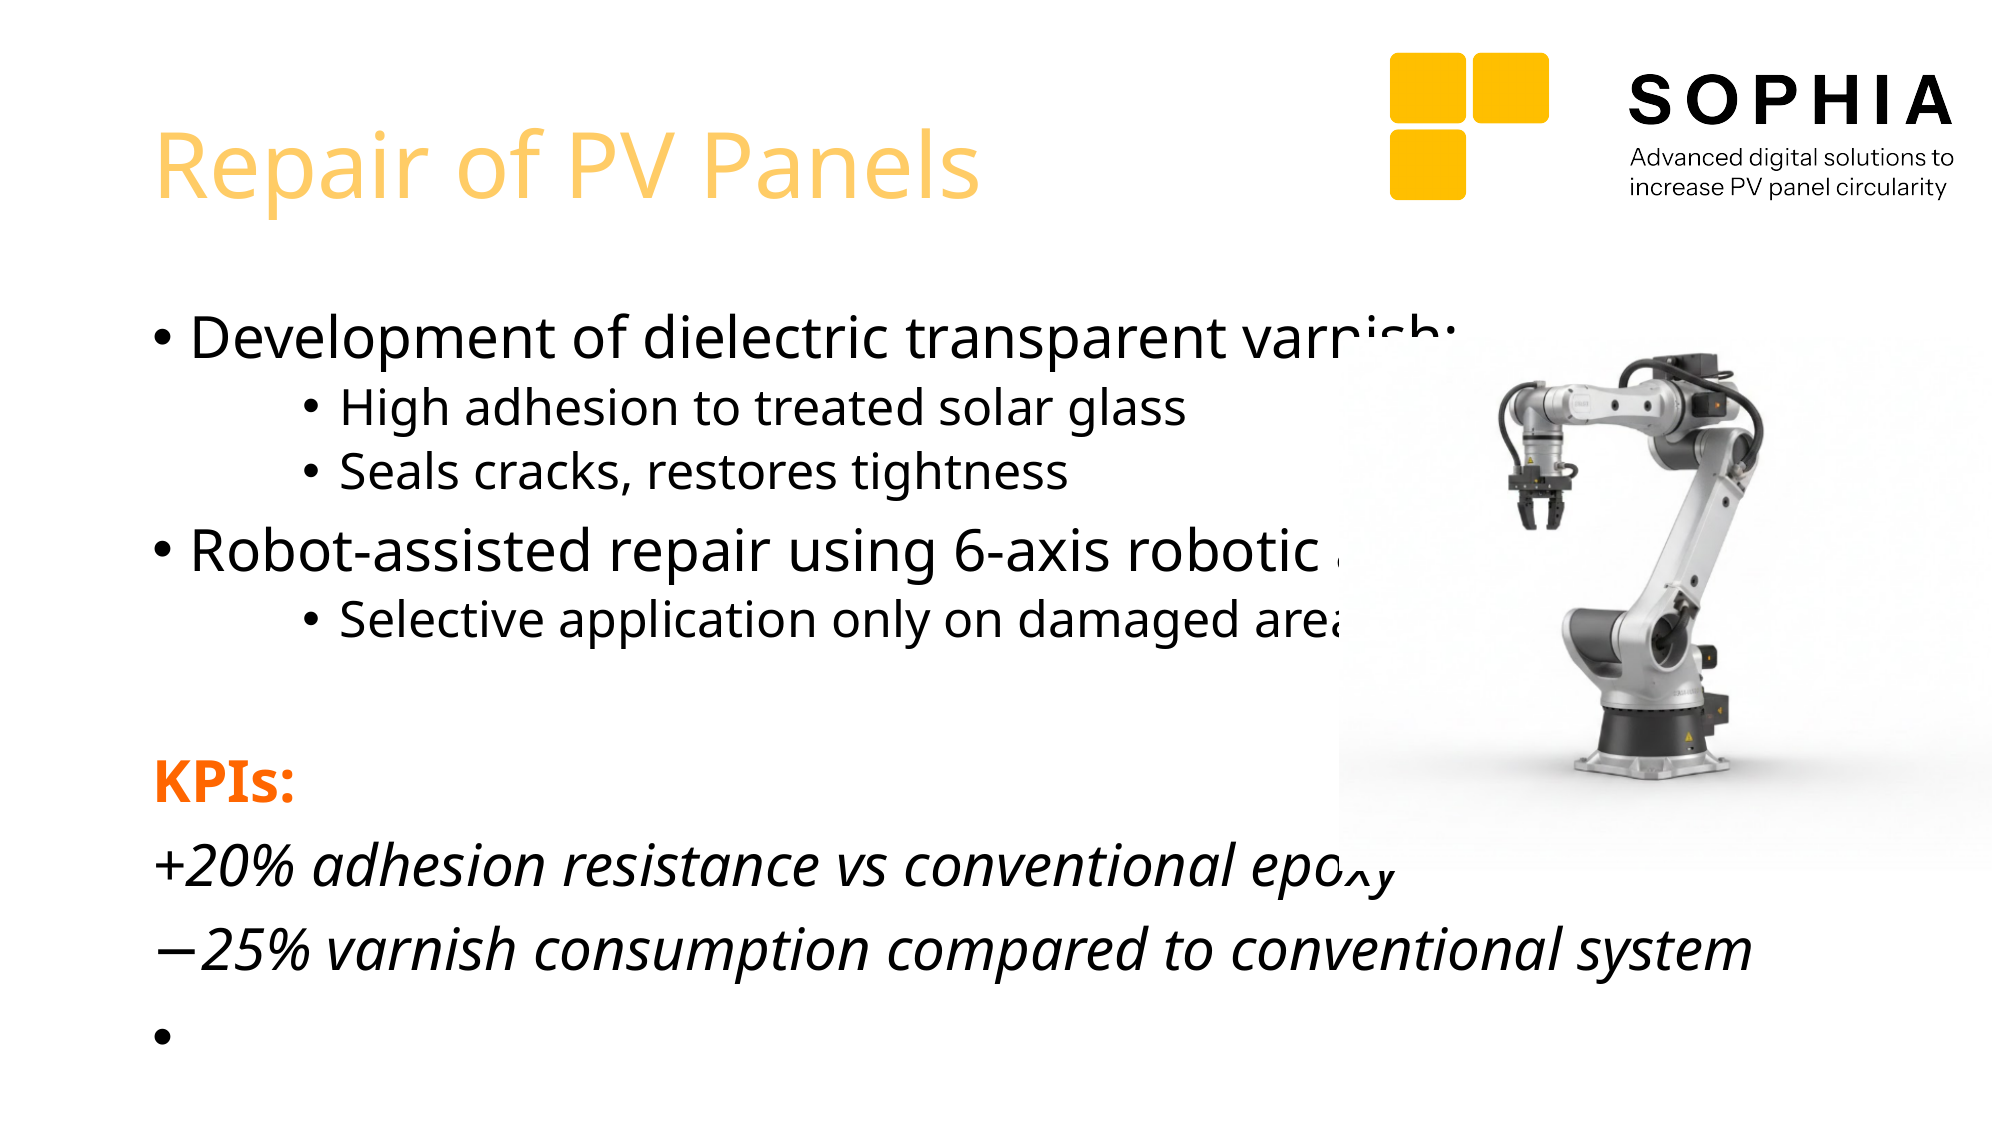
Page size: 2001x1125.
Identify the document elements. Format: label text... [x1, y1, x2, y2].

picture [1339, 0, 2000, 260]
list Development of dielectric transparent varnish: High adhesion to treated solar glass Seals cracks, restores tightness Robot-assisted repair using 6-axis robotic arm Selective application only on damaged areas KPIs: +20% adhesion resistance vs conventional epoxy −25% varnish consumption compared to conventional system [137, 301, 1923, 1015]
picture [1339, 337, 1992, 871]
title Repair of PV Panels [137, 59, 1863, 278]
